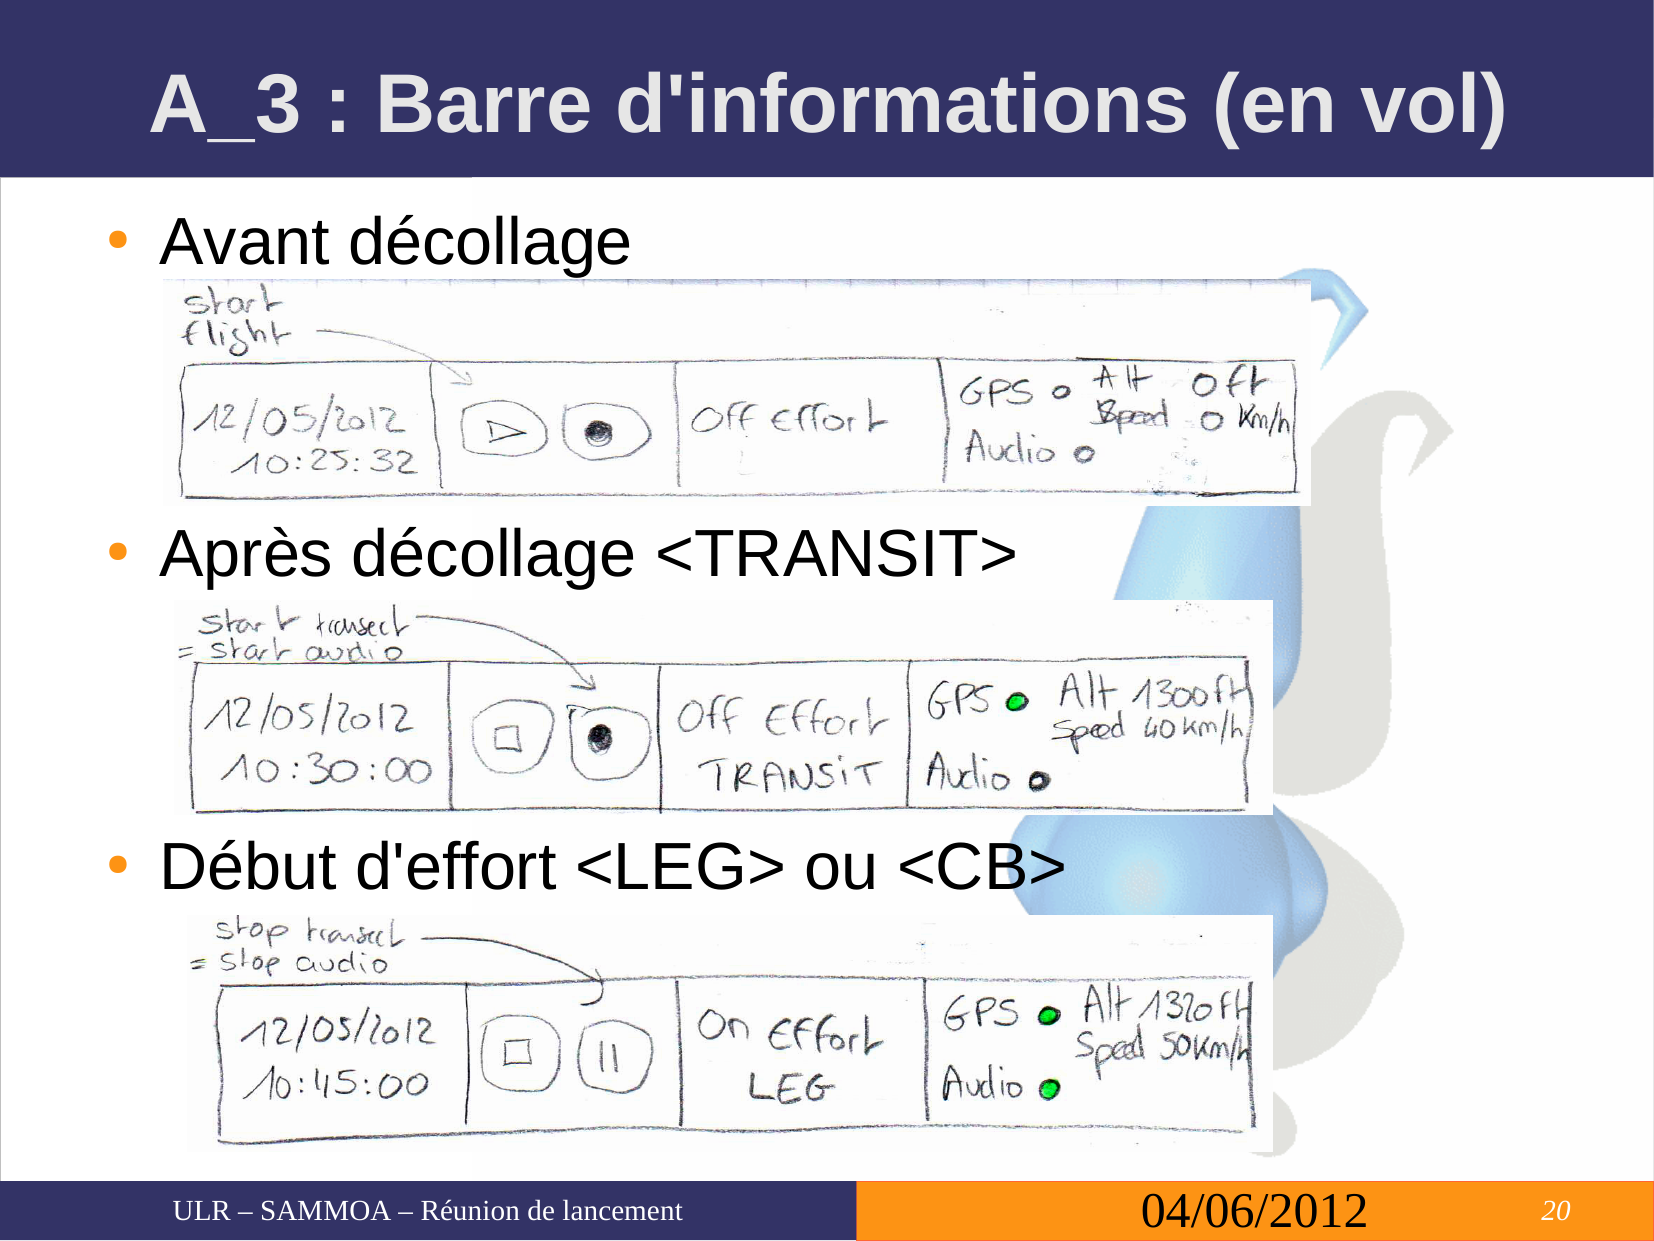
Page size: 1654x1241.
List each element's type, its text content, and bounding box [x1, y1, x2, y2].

picture [163, 279, 1311, 506]
picture [187, 178, 1654, 1181]
title A_3 : Barre d'informations (en vol) [123, 0, 1536, 203]
picture [174, 600, 1273, 815]
list Avant décollage Après décollage <TRANSIT> Début d'effort <LEG> ou <CB> [88, 203, 1595, 1136]
